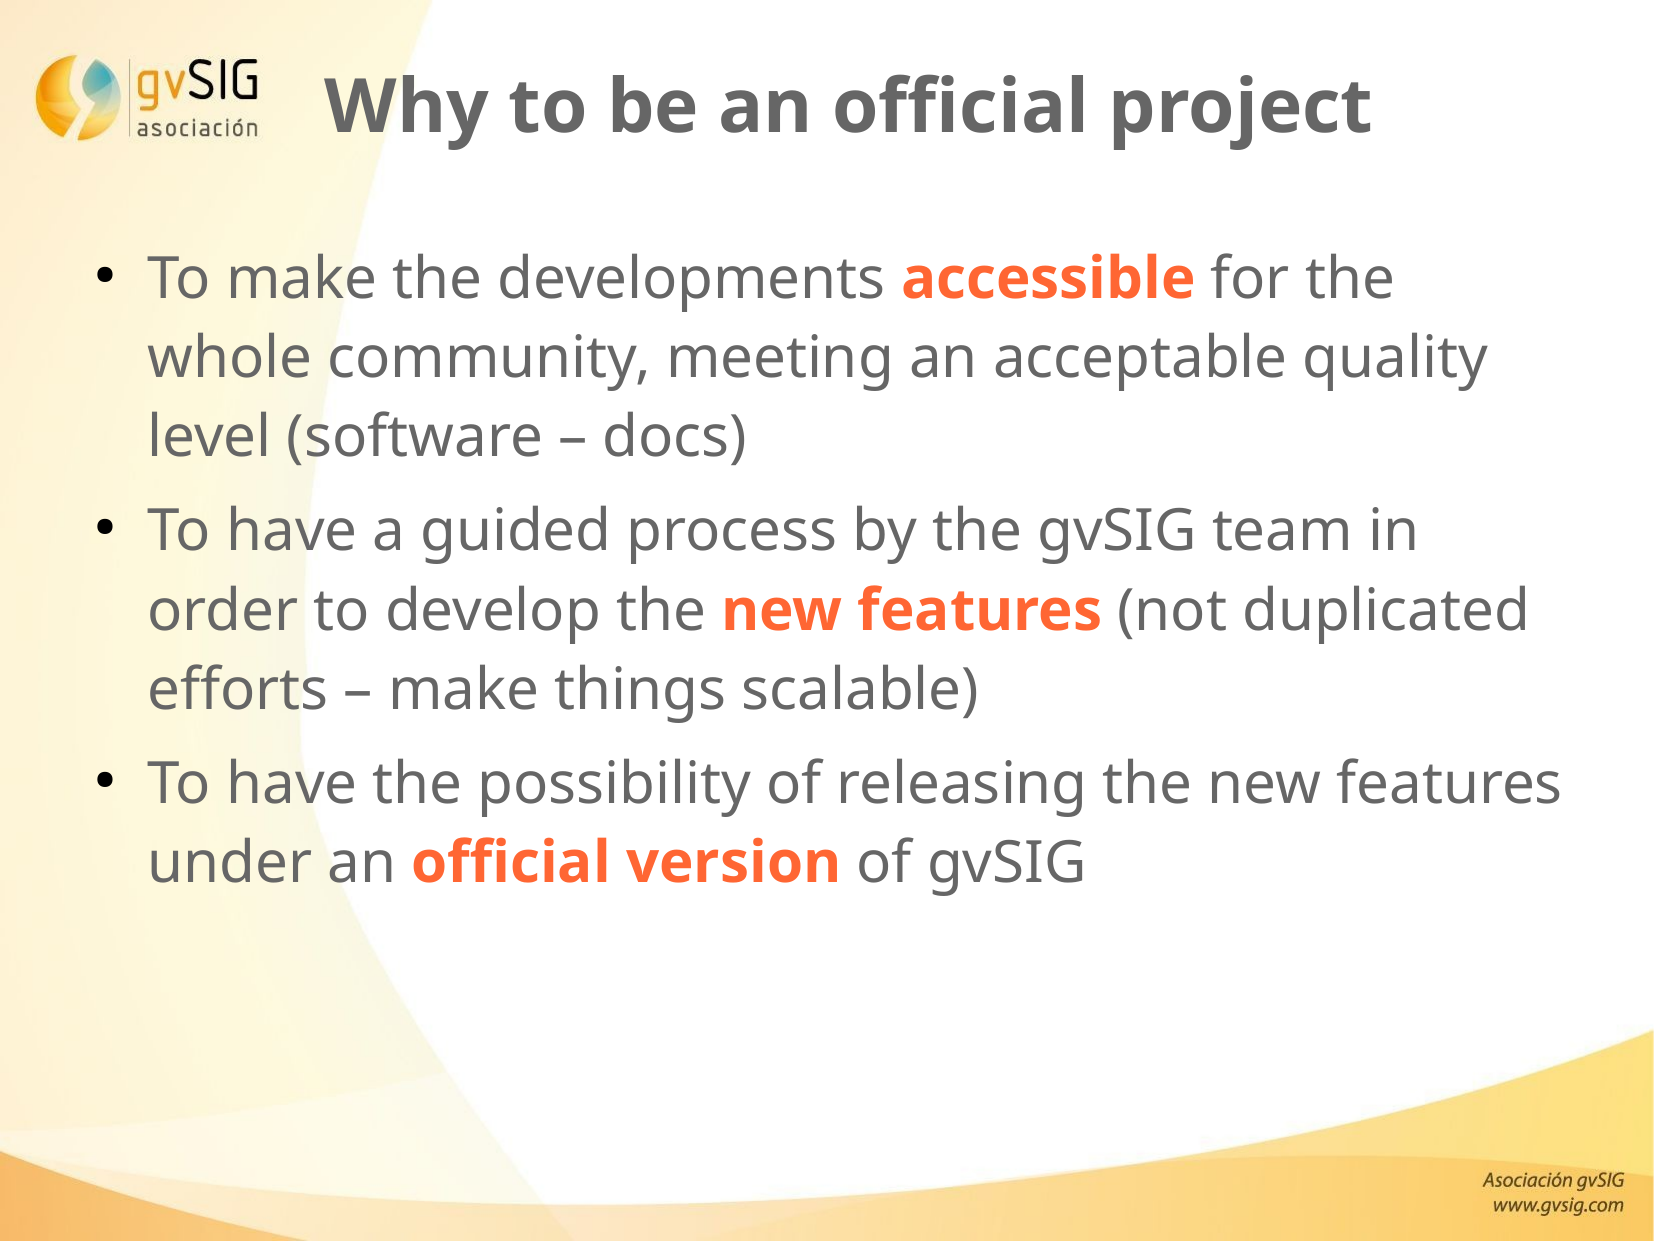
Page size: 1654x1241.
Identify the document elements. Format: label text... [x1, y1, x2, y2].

list To make the developments accessible for the whole community, meeting an acceptable quality level (software – docs) To have a guided process by the gvSIG team in order to develop the new features (not duplicated efforts – make things scalable) To have the possibility of releasing the new features under an official version of gvSIG [76, 236, 1565, 832]
picture [0, 0, 1654, 1241]
title Why to be an official project [324, 29, 1625, 178]
